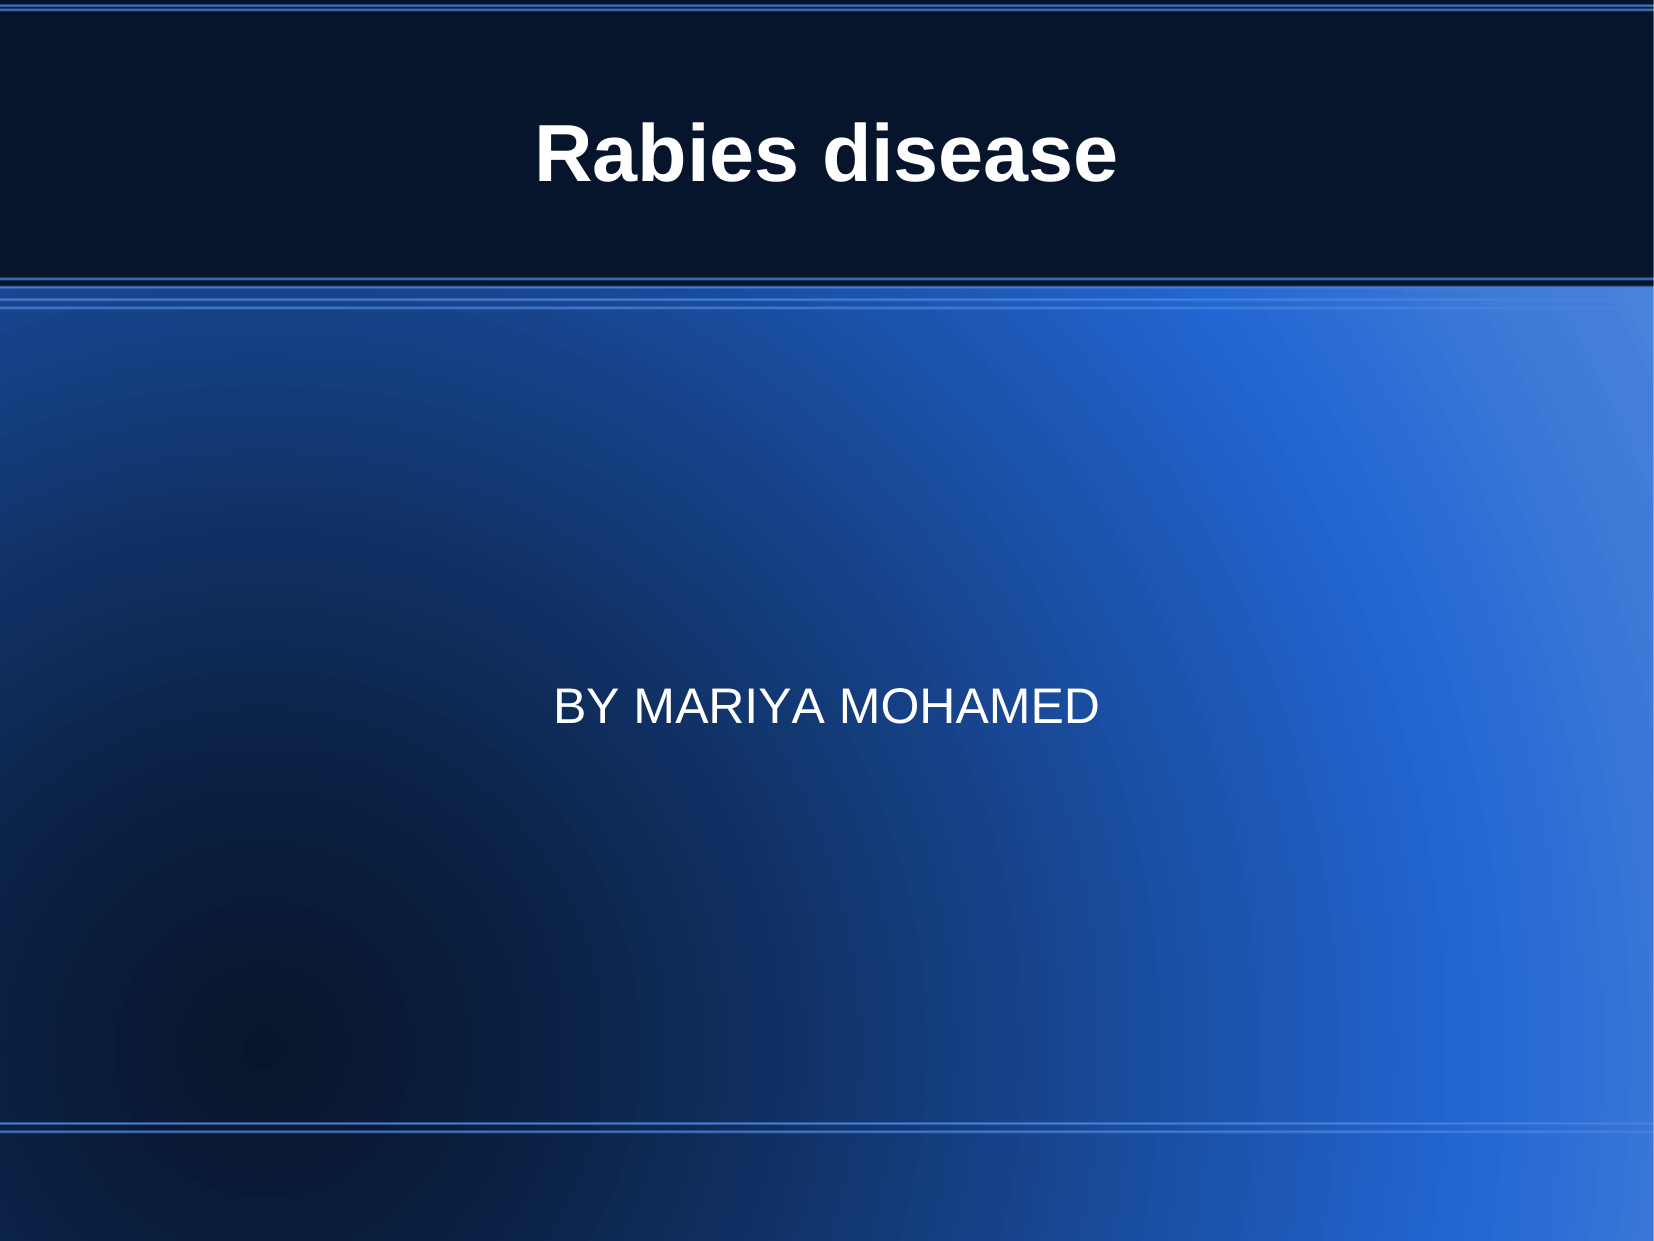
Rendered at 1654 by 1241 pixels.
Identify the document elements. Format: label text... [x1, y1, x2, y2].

picture [0, 0, 1654, 1241]
subtitle BY MARIYA MOHAMED [82, 355, 1571, 1058]
title Rabies disease [82, 49, 1571, 257]
